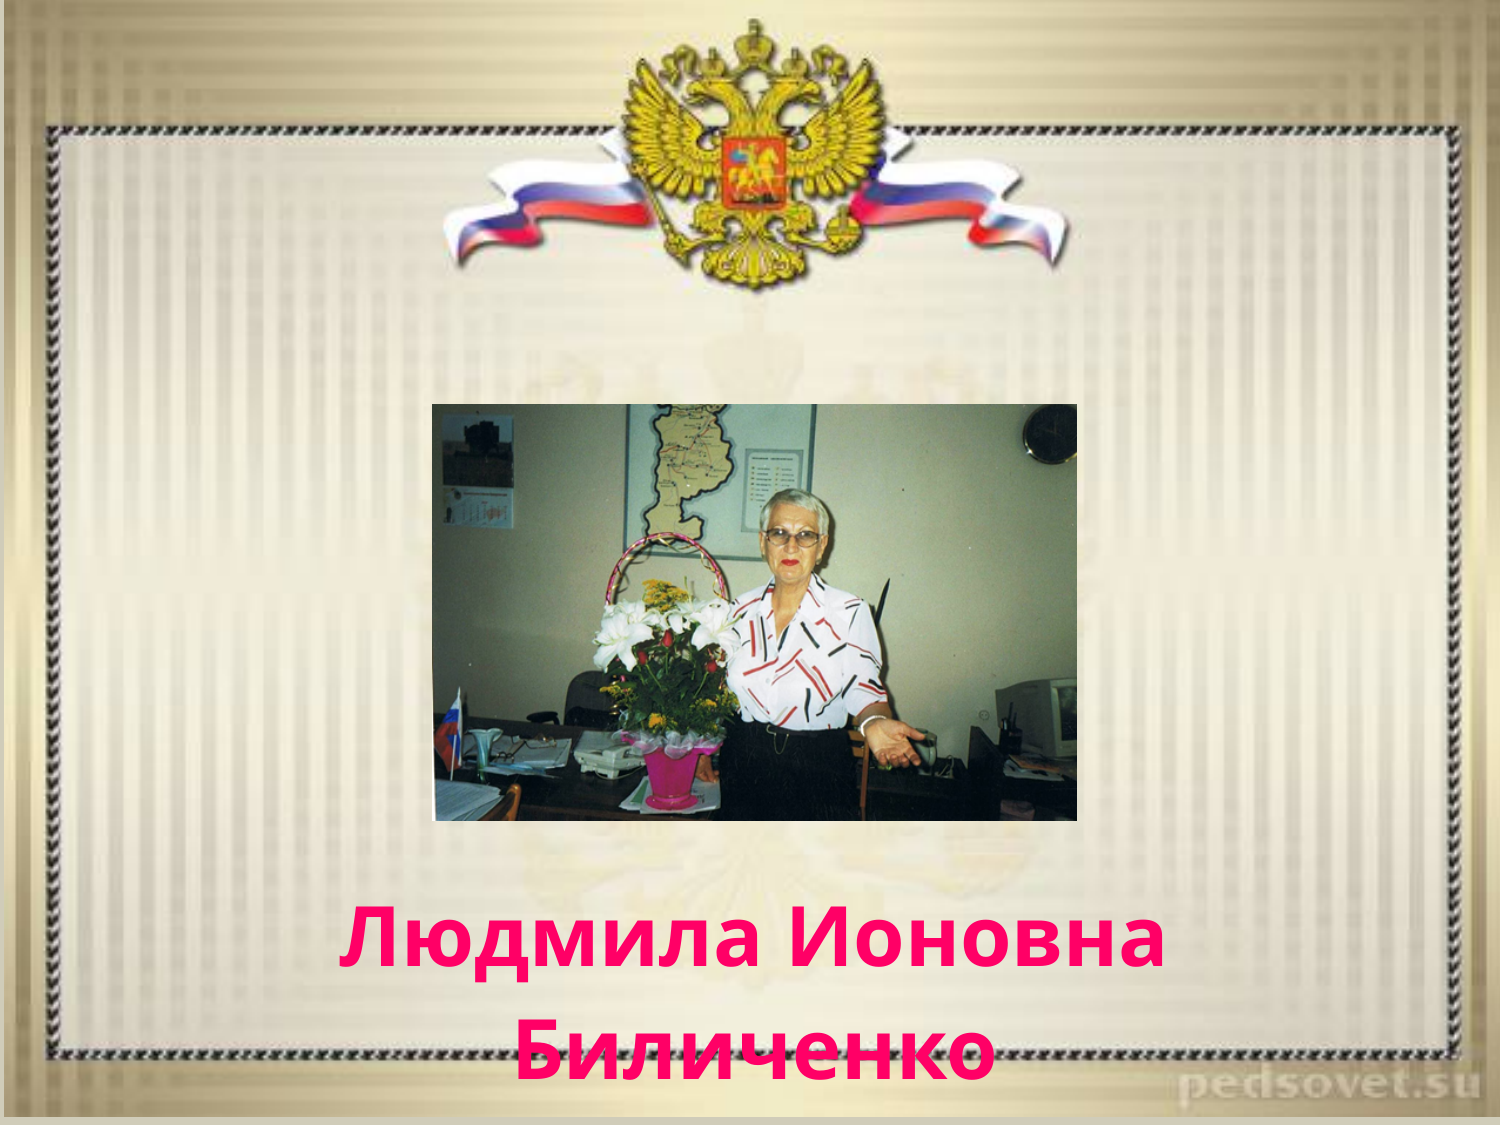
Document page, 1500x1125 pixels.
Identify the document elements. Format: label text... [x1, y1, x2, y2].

picture [4, 0, 1500, 1118]
text_box Людмила Ионовна Биличенко [193, 869, 1316, 1112]
